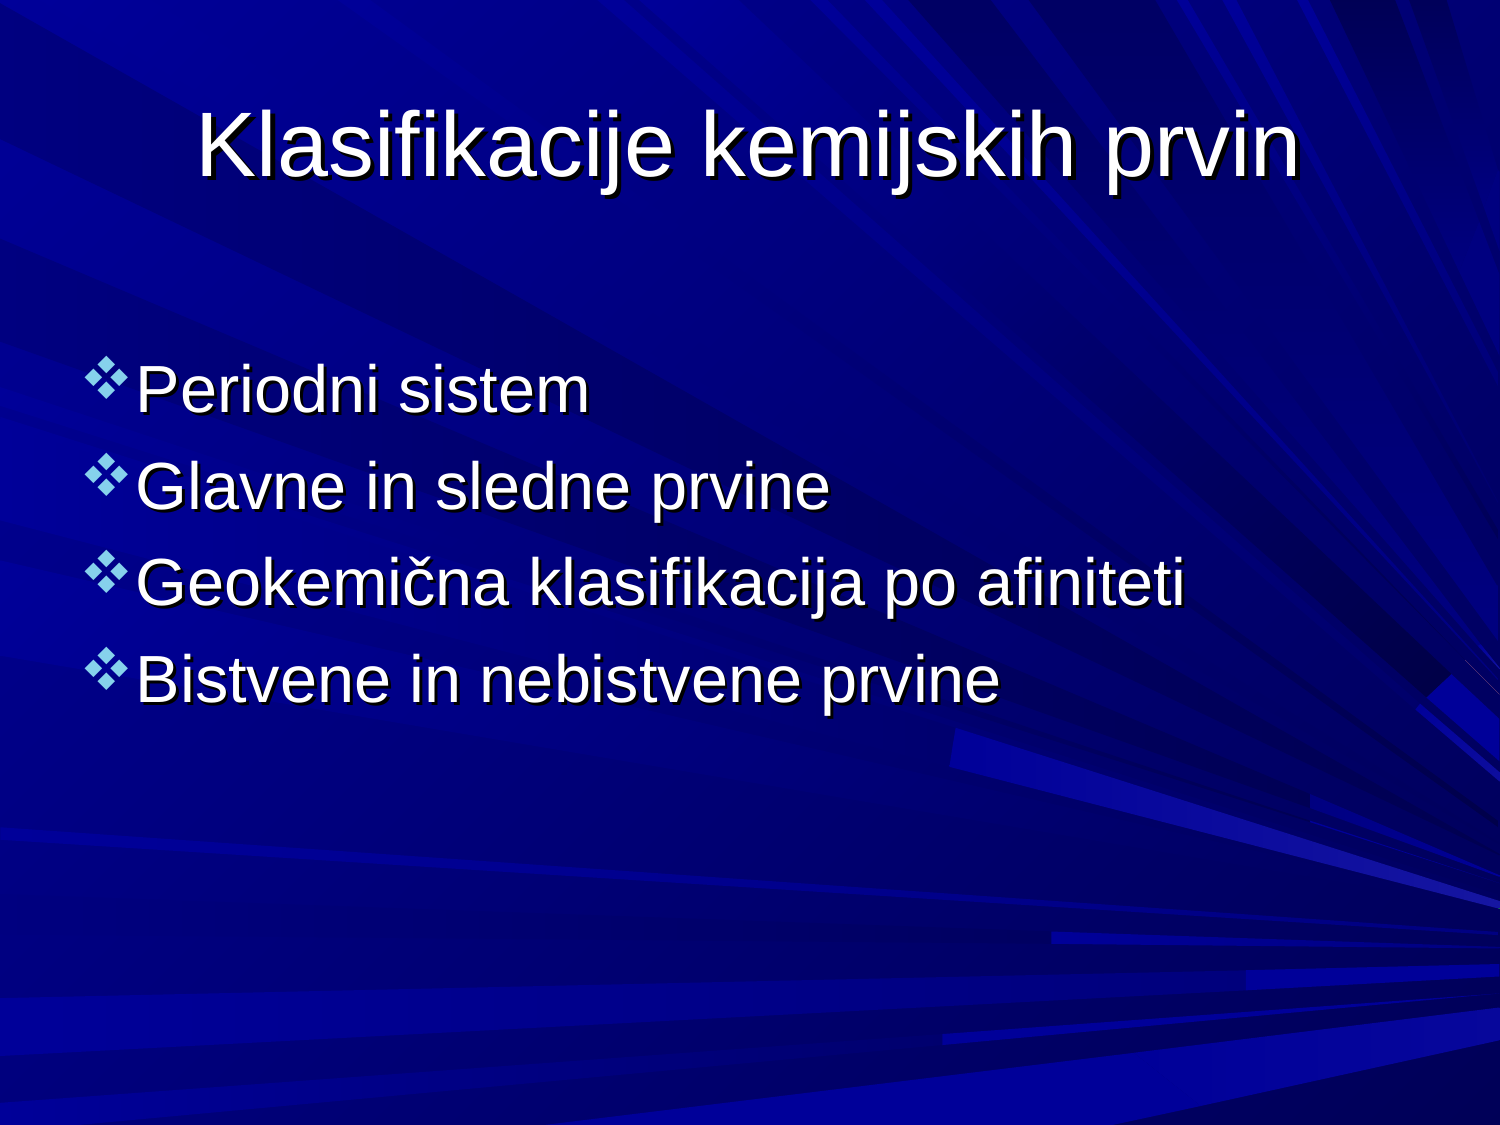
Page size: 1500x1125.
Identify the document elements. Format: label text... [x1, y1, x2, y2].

list Periodni sistem Glavne in sledne prvine Geokemična klasifikacija po afiniteti Bistvene in nebistvene prvine [64, 337, 1415, 1082]
title Klasifikacije kemijskih prvin [75, 45, 1426, 234]
